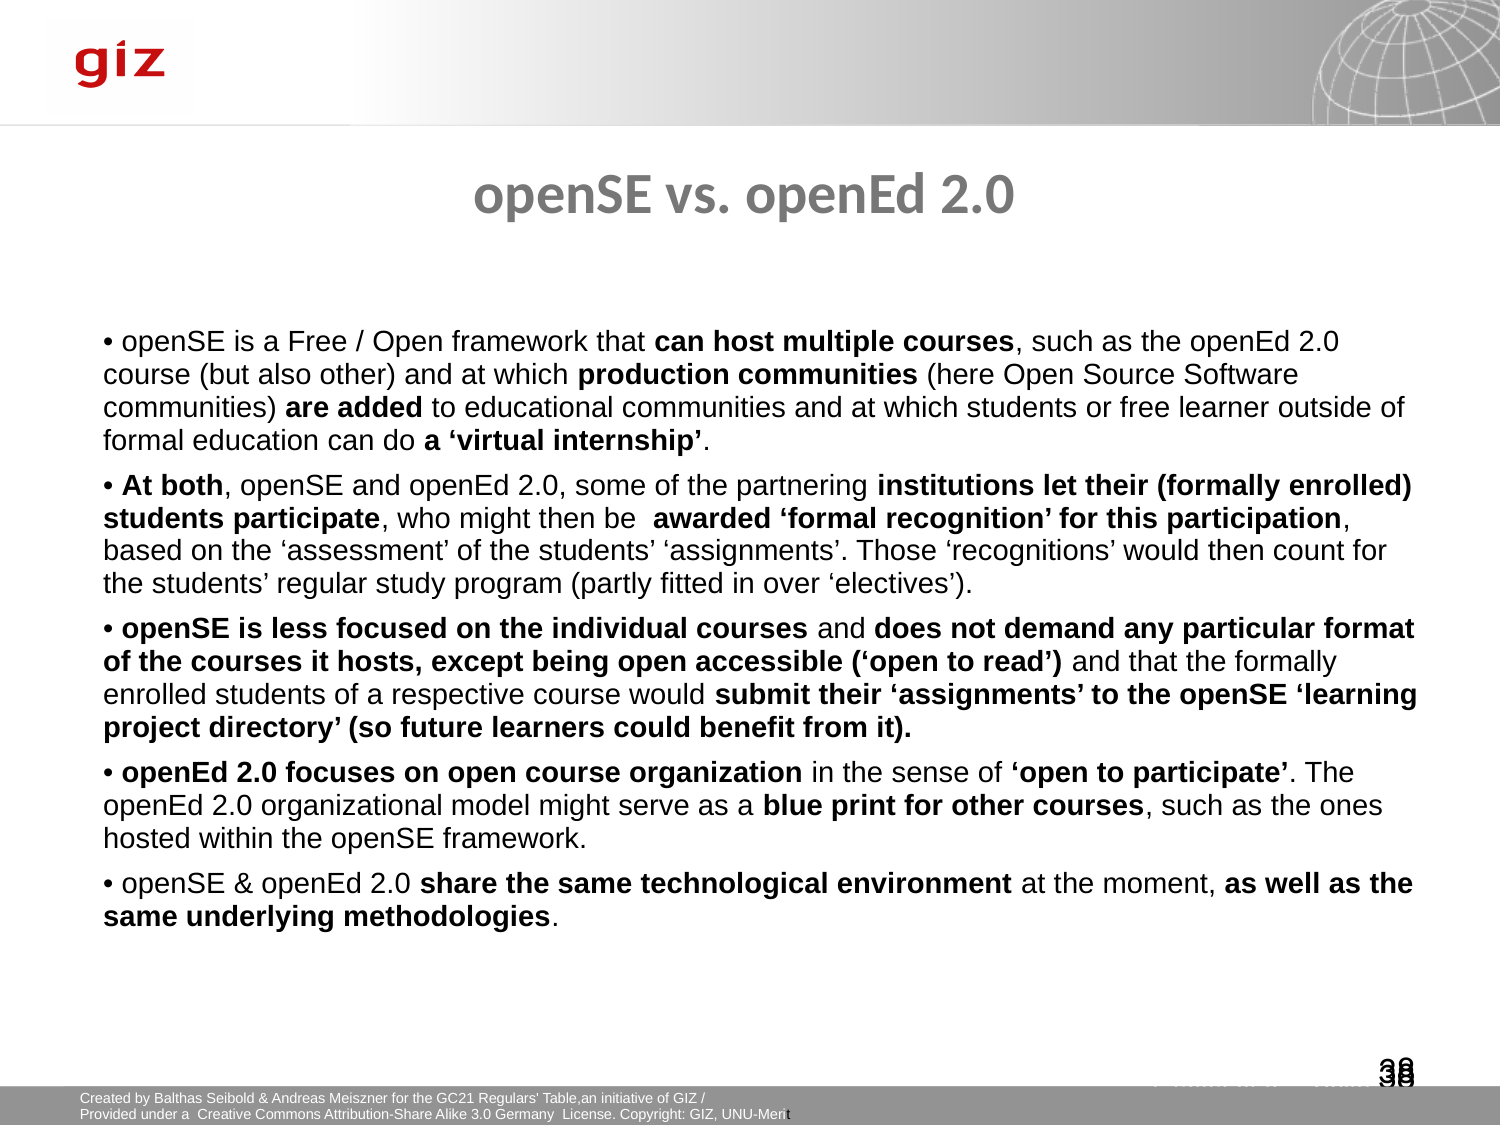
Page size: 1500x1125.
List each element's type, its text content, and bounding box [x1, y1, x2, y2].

text_box openSE vs. openEd 2.0 [53, 160, 1436, 268]
text_box • openSE is a Free / Open framework that can host multiple courses, such as the openEd 2.0 course (but also other) and at which production communities (here Open Source Software communities) are added to educational communities and at which students or free learner outside of formal education can do a ‘virtual internship’. • At both, openSE and openEd 2.0, some of the partnering institutions let their (formally enrolled) students participate, who might then be awarded ‘formal recognition’ for this participation, based on the ‘assessment’ of the students’ ‘assignments’. Those ‘recognitions’ would then count for the students’ regular study program (partly fitted in over ‘electives’). • openSE is less focused on the individual courses and does not demand any particular format of the courses it hosts, except being open accessible (‘open to read’) and that the formally enrolled students of a respective course would submit their ‘assignments’ to the openSE ‘learning project directory’ (so future learners could benefit from it). • openEd 2.0 focuses on open course organization in the sense of ‘open to participate’. The openEd 2.0 organizational model might serve as a blue print for other courses, such as the ones hosted within the openSE framework. • openSE & openEd 2.0 share the same technological environment at the moment, as well as the same underlying methodologies. [88, 317, 1436, 941]
